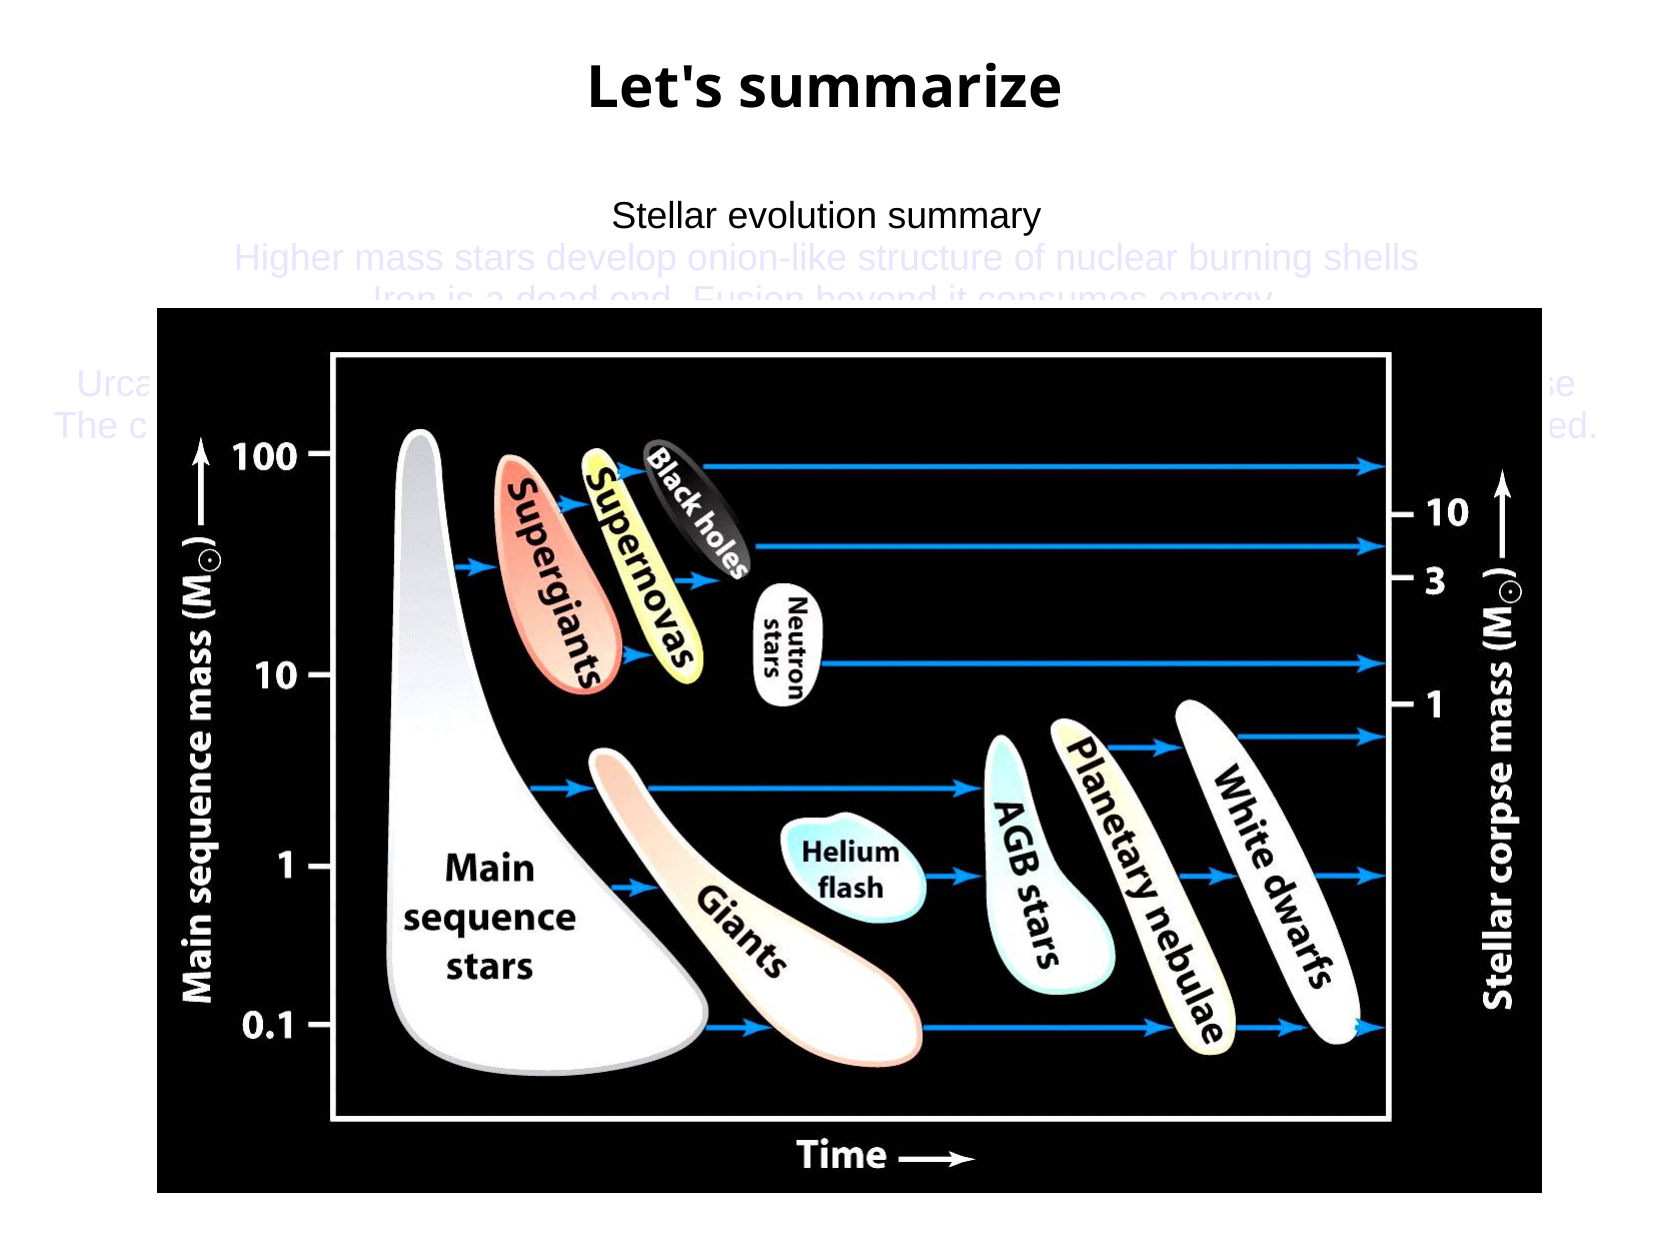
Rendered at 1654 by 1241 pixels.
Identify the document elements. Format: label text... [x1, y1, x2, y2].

picture [149, 300, 1550, 1201]
text_box Stellar evolution summary Higher mass stars develop onion-like structure of nuclear burning shells Iron is a dead end. Fusion beyond it consumes energy. The Iron core collapses and undergoes neutronization. Urca process produce a flood of neutrinos, that carry energy away and hasten the collapse The core collapses to nuclear densities, overshoots and bounces back. Shockwave triggered. The shockwave travels outwards, deflagrating nuclear reactions along its path A few hours later, the shockwave reaches the surface. Boom!! Remnant is either a pulsar (neutron star) or a black hole, depending of the mass. Black holes are simple stuff. They have “no hair”. [0, 187, 1653, 665]
text_box Let's summarize [262, 37, 1388, 134]
